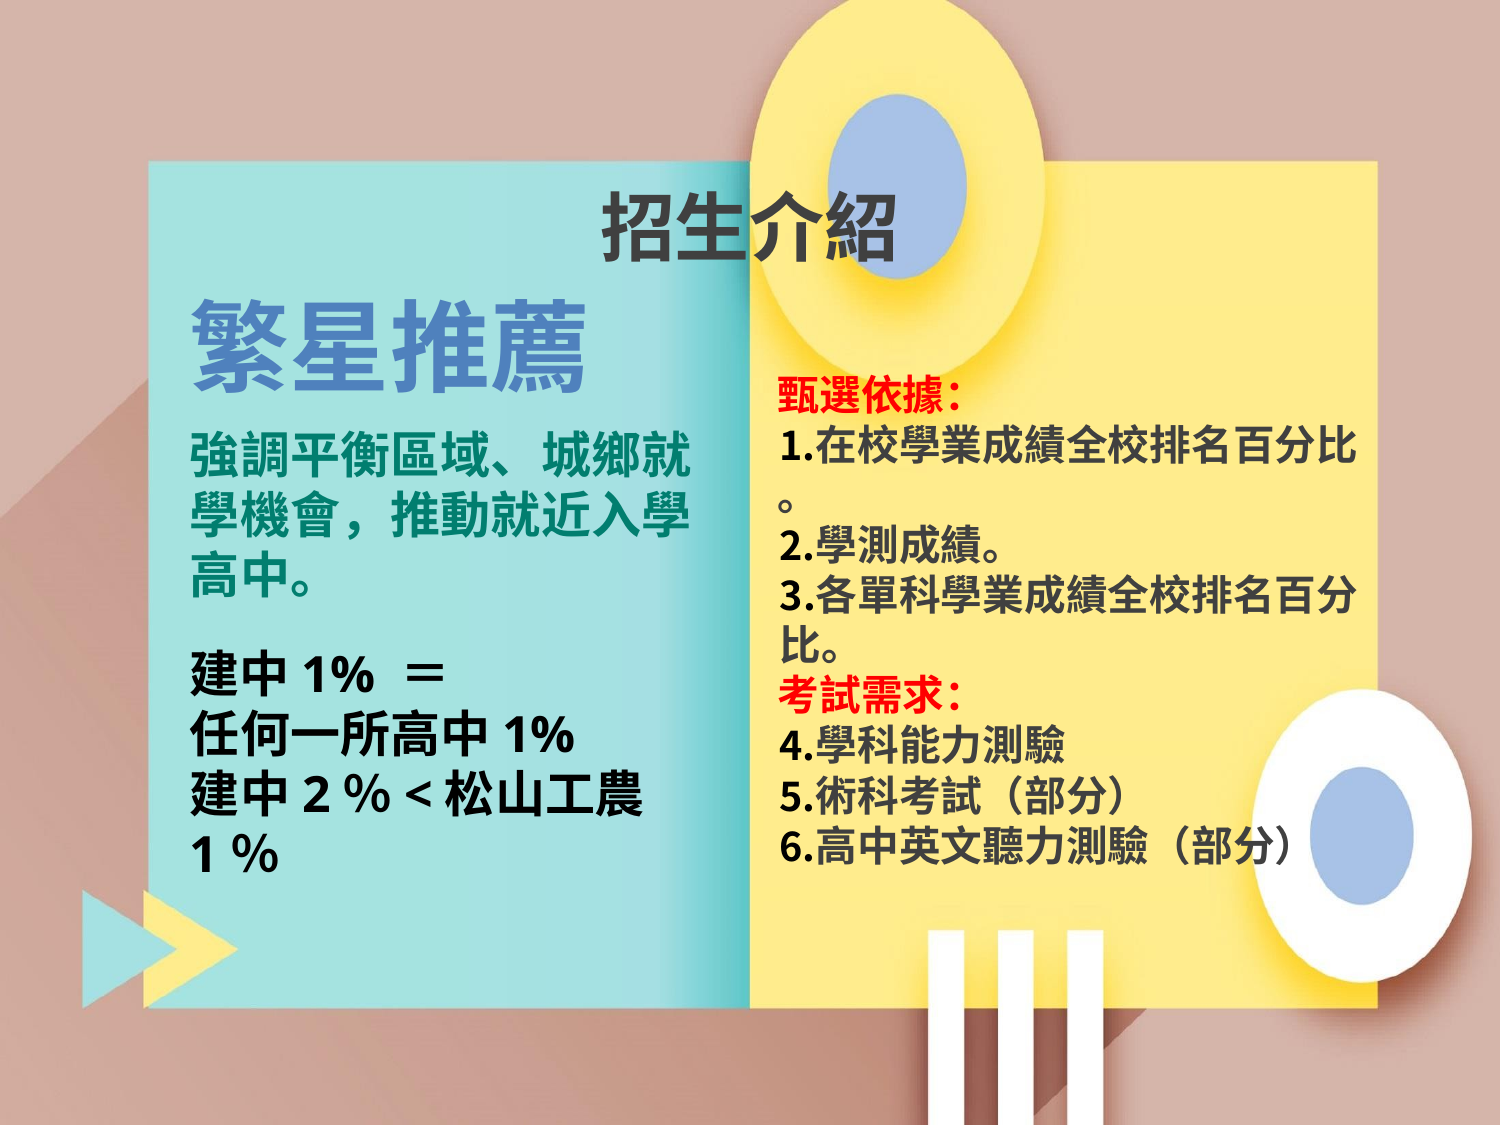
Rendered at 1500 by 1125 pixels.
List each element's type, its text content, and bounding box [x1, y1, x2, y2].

picture [0, 0, 1500, 1125]
text_box 甄選依據： 在校學業成績全校排名百分比 。 學測成績。 各單科學業成績全校排名百分 比。 考試需求： 學科能力測驗 術科考試（部分） 高中英文聽力測驗（部分） [775, 366, 1375, 872]
title 招生介紹 [597, 178, 903, 273]
text_box 繁星推薦 強調平衡區域、城鄉就 學機會，推動就近入學 高中。 建中1% ＝ 任何一所高中1% 建中2％<松山工農1％ [187, 245, 693, 846]
